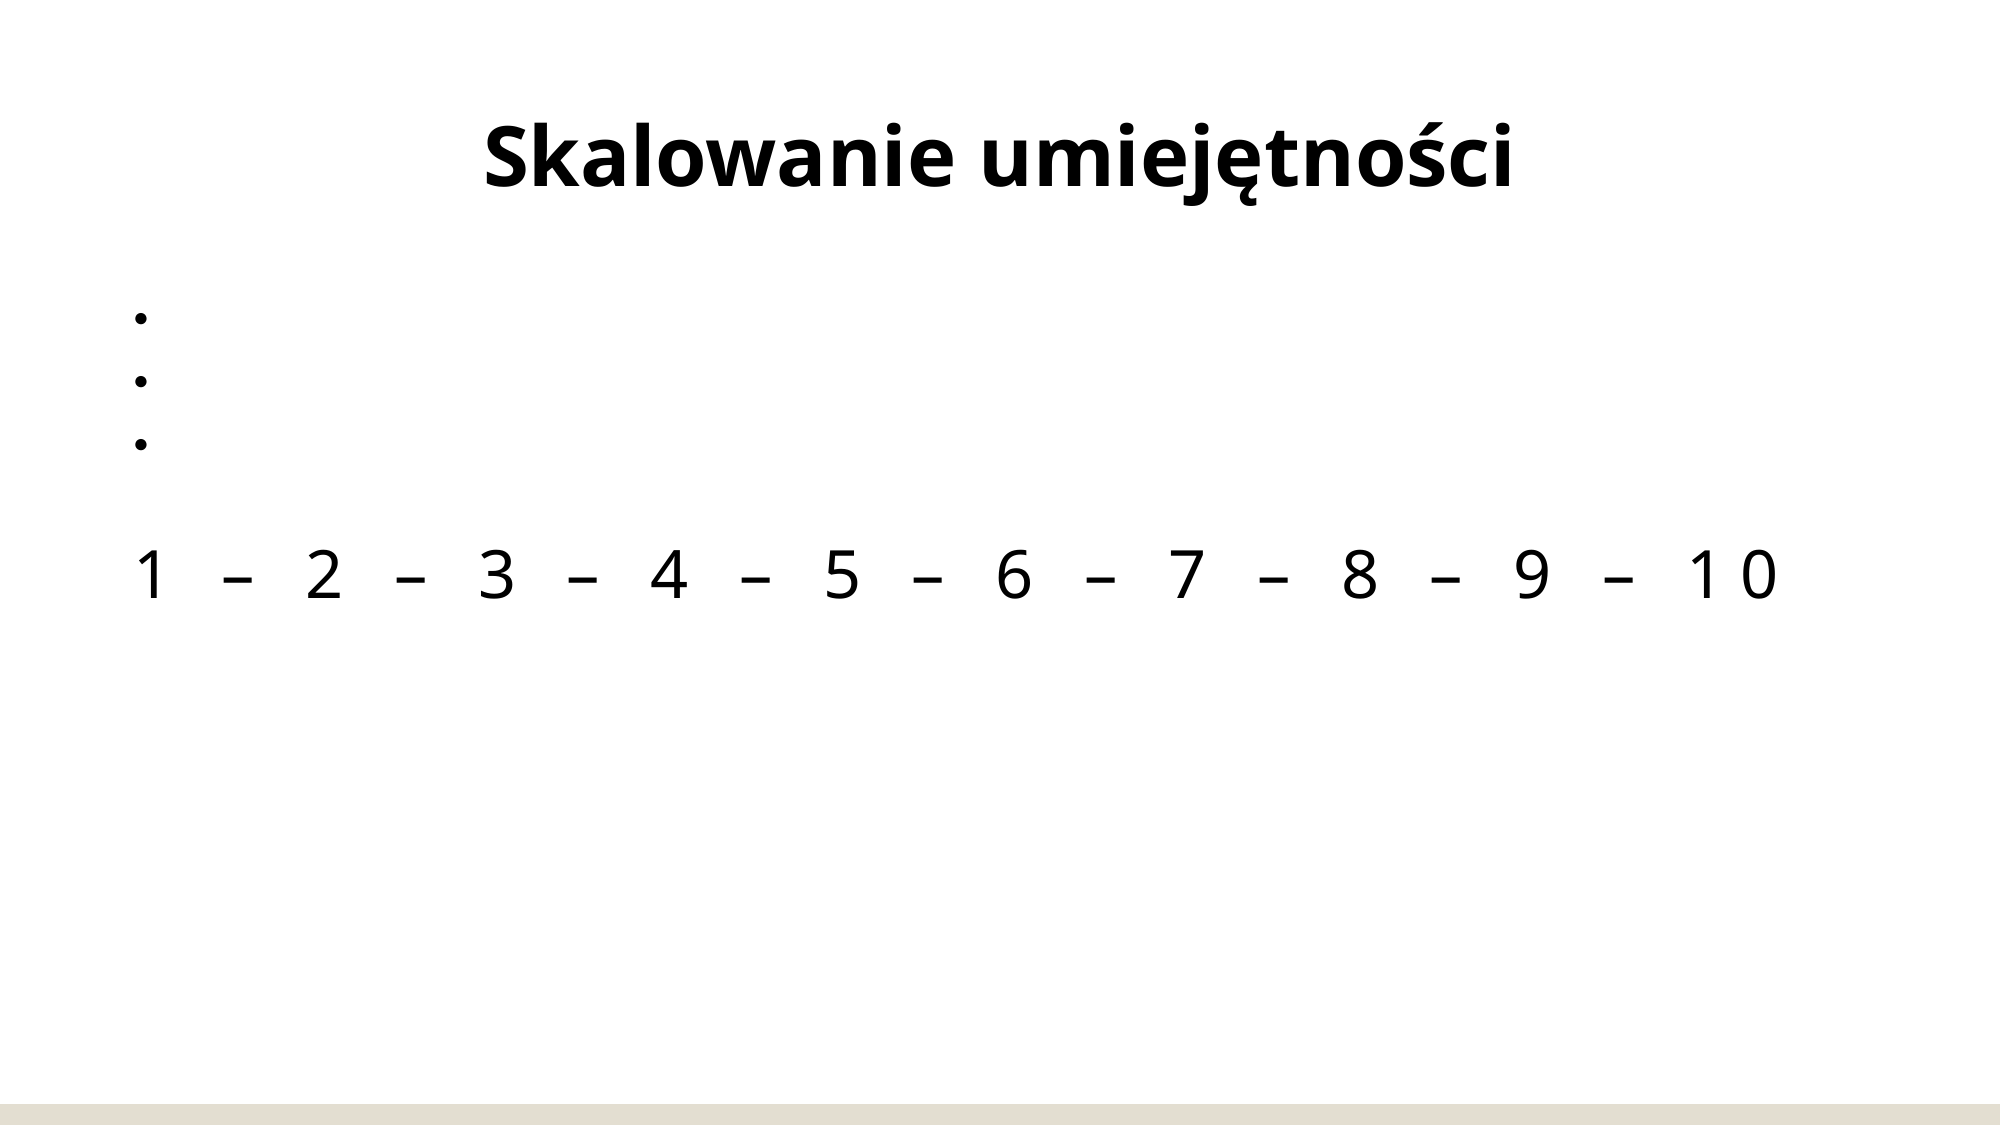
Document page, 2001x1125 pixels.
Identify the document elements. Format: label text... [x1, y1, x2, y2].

list 1 – 2 – 3 – 4 – 5 – 6 – 7 – 8 – 9 – 10 [68, 267, 1932, 1002]
title Skalowanie umiejętności [68, 69, 1932, 251]
